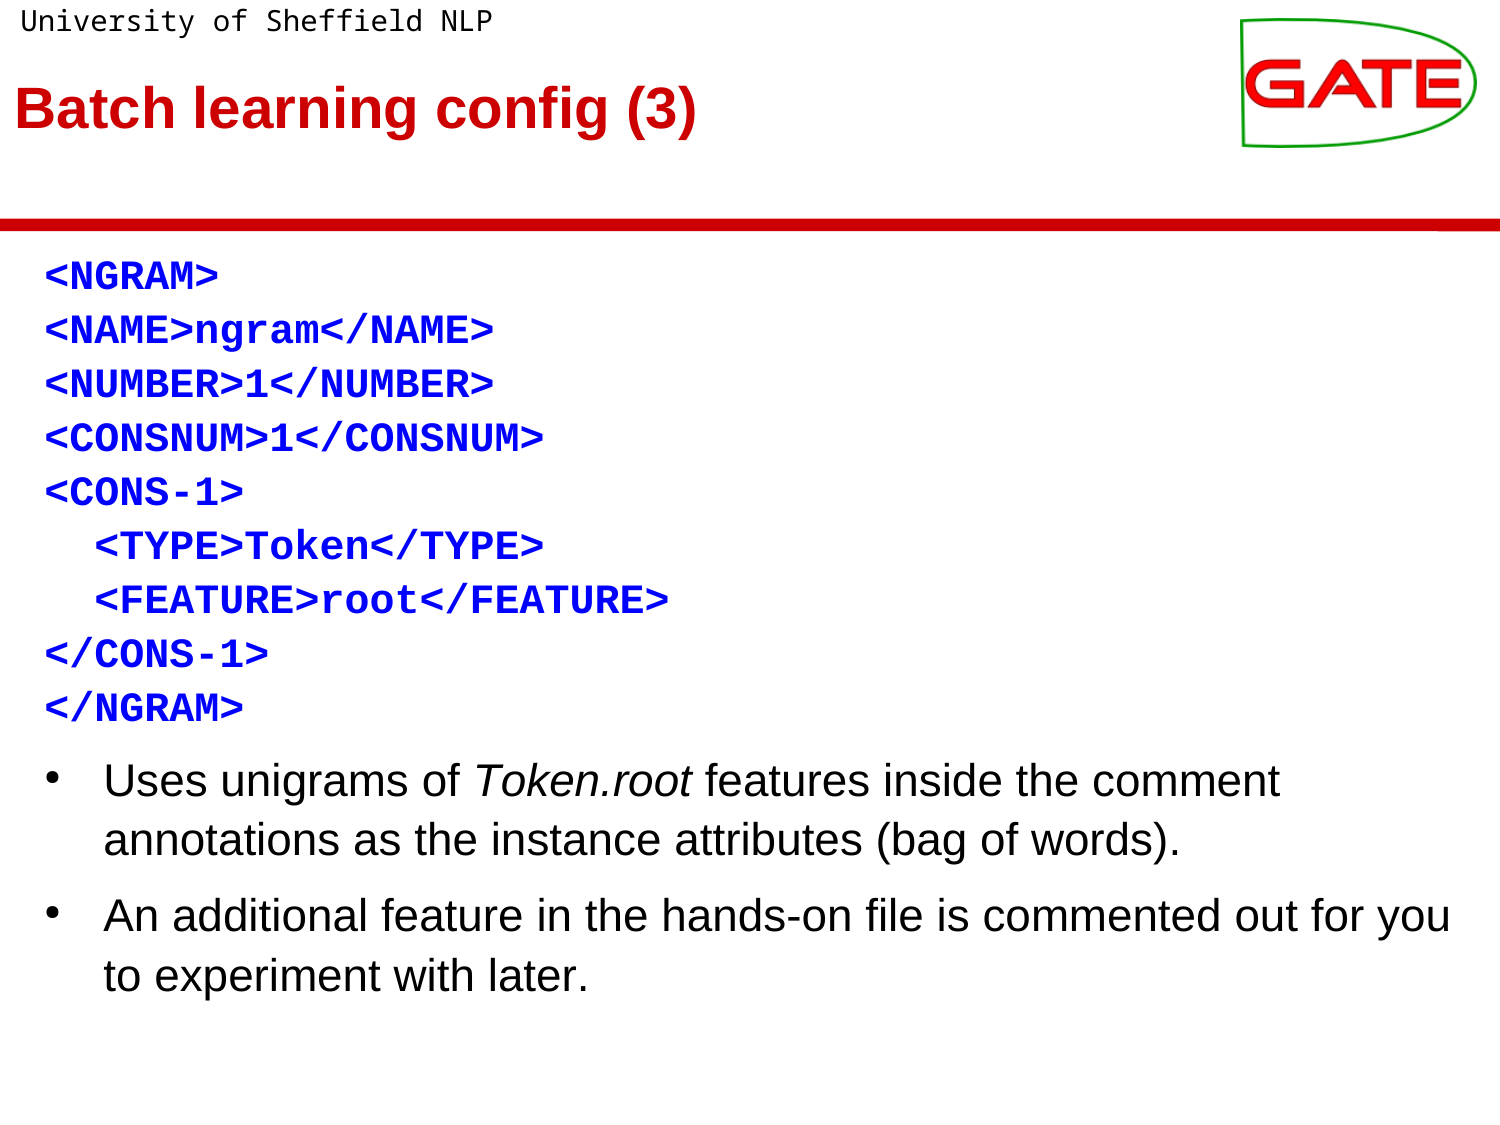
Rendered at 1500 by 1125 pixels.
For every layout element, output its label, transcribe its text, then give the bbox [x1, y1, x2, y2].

picture [1240, 18, 1477, 148]
title Batch learning config (3) [0, 4, 1239, 213]
list <NGRAM> <NAME>ngram</NAME> <NUMBER>1</NUMBER> <CONSNUM>1</CONSNUM> <CONS-1> <TYPE>Token</TYPE> <FEATURE>root</FEATURE> </CONS-1> </NGRAM> Uses unigrams of Token.root features inside the comment annotations as the instance attributes (bag of words). An additional feature in the hands-on file is commented out for you to experiment with later. [29, 236, 1500, 1123]
